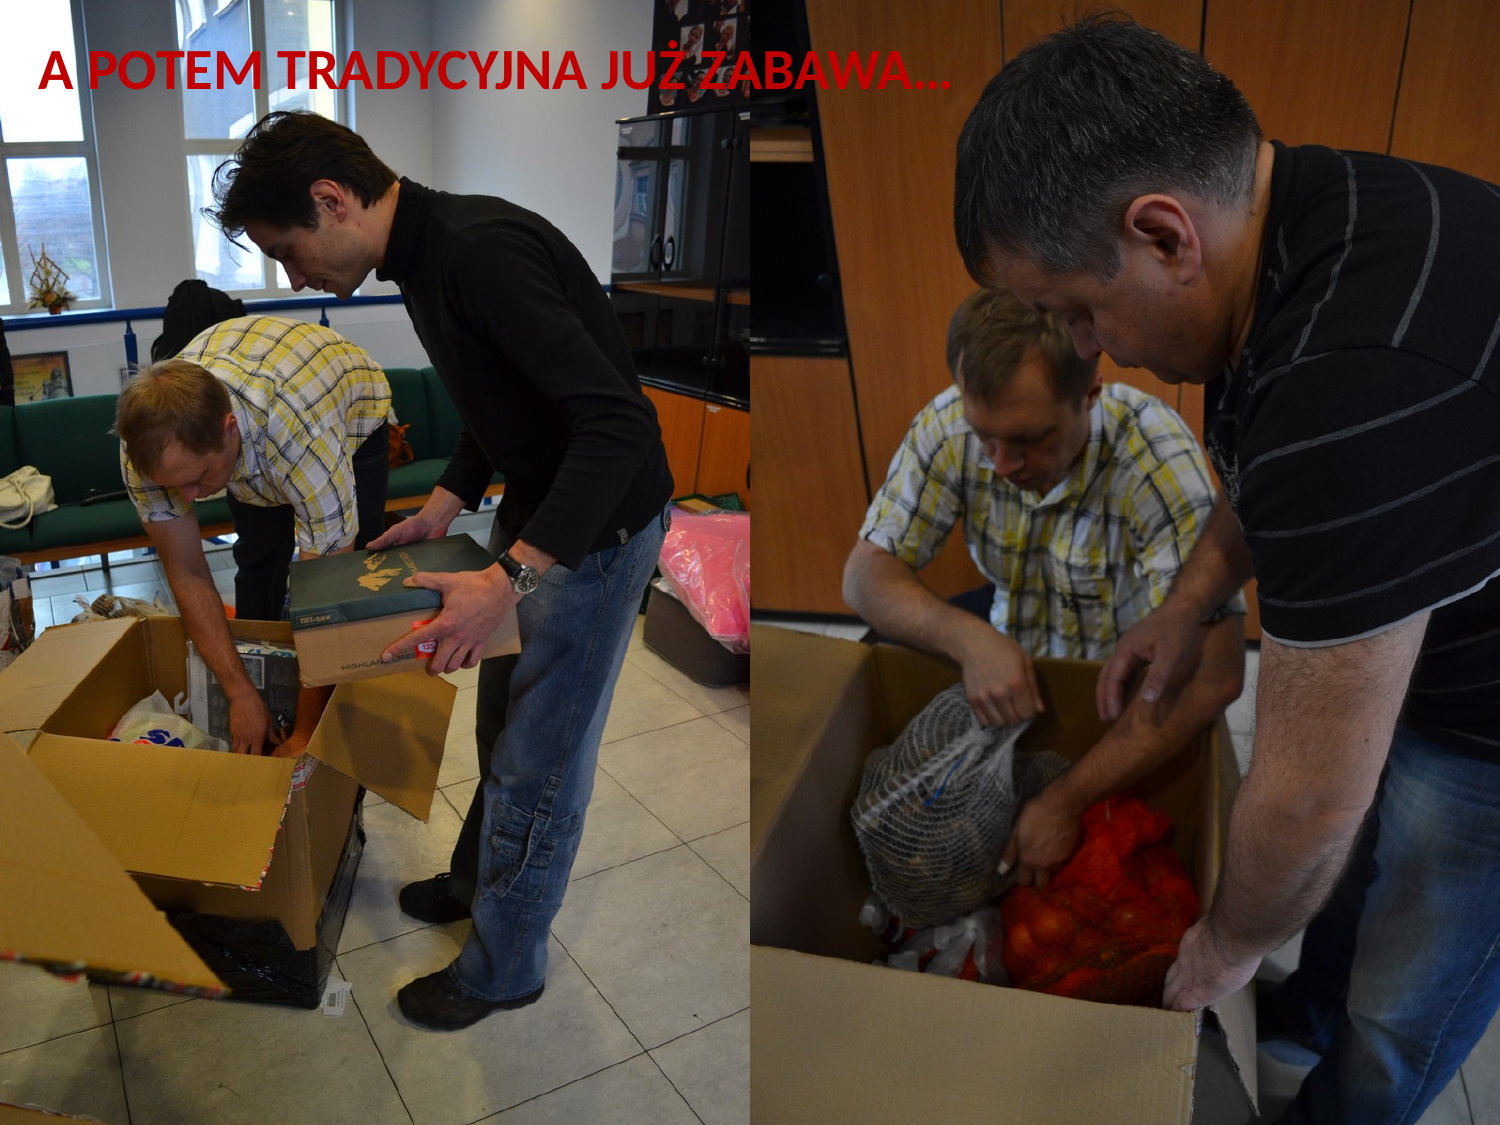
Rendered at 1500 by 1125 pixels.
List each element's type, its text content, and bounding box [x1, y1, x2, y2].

picture [0, 0, 1500, 1125]
text_box A POTEM TRADYCYJNA JUŻ ZABAWA… [23, 23, 981, 110]
